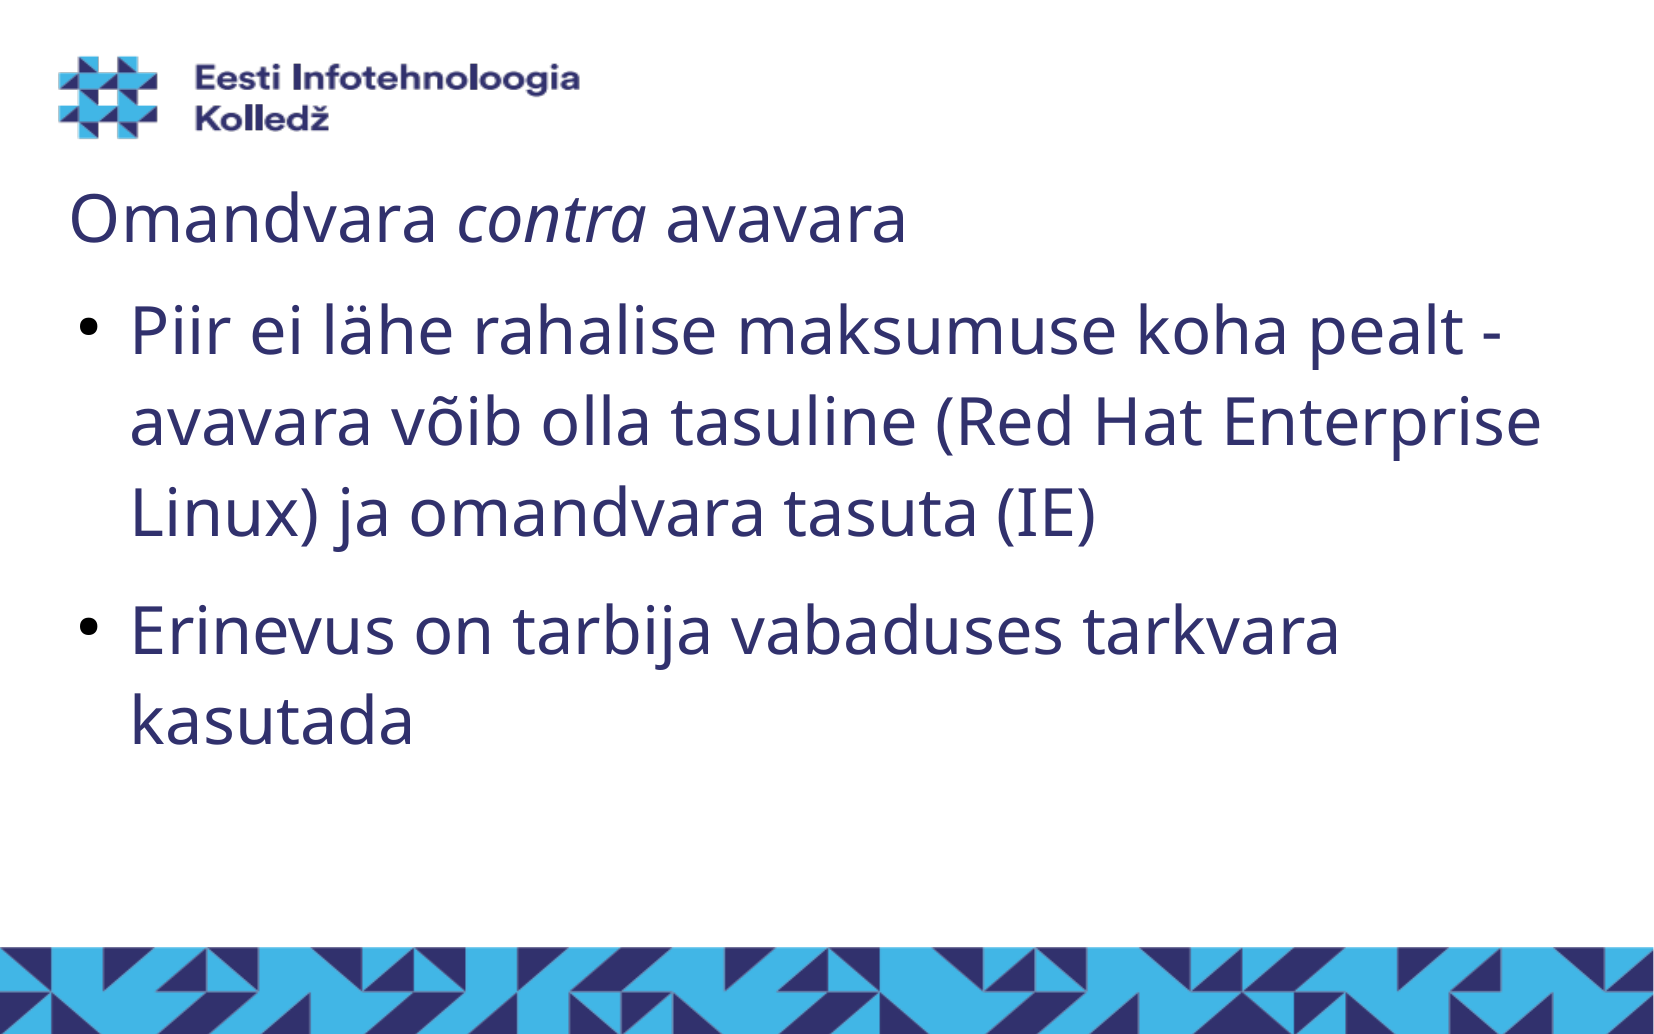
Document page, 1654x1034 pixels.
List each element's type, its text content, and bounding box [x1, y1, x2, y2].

list Piir ei lähe rahalise maksumuse koha pealt - avavara võib olla tasuline (Red Hat Enterprise Linux) ja omandvara tasuta (IE) Erinevus on tarbija vabaduses tarkvara kasutada [59, 283, 1595, 936]
title Omandvara contra avavara [68, 147, 1536, 283]
